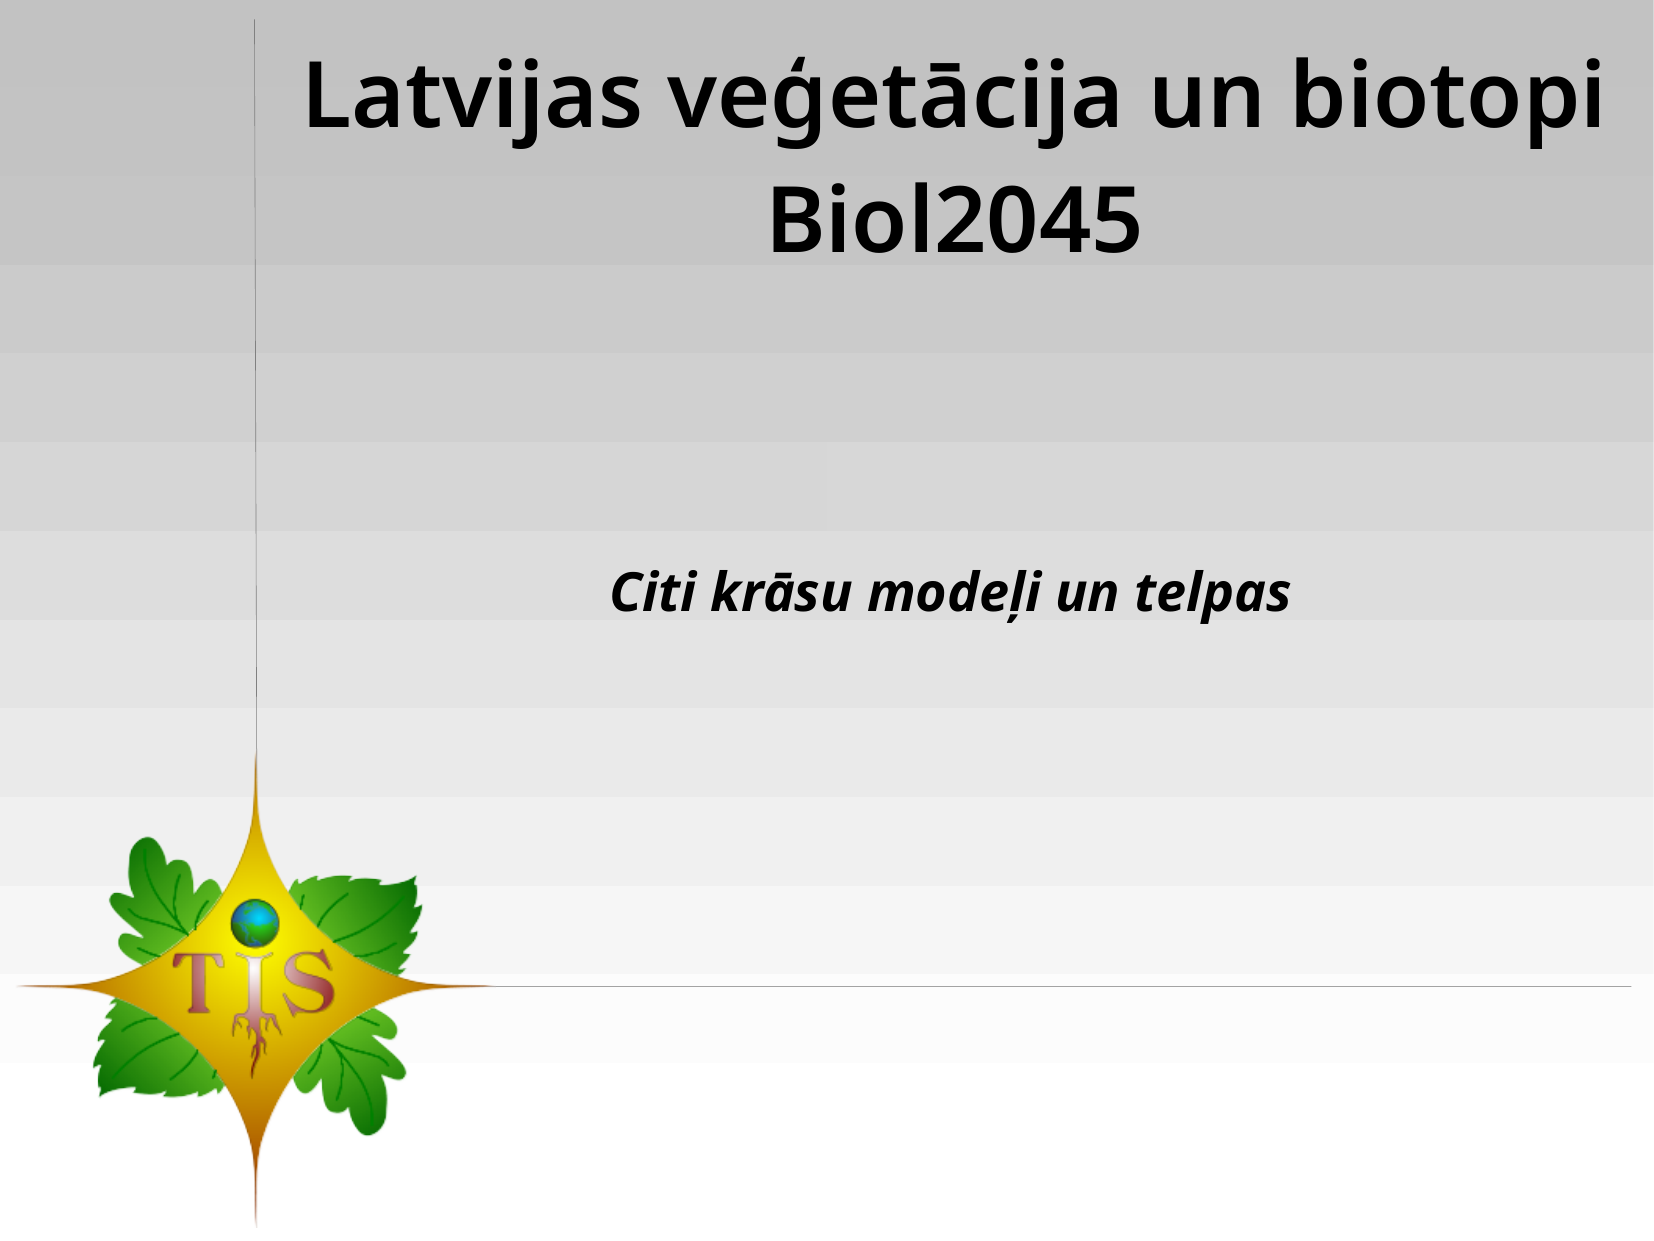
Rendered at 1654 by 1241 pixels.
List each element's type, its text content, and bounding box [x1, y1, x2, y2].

picture [0, 0, 1654, 1241]
title Citi krāsu modeļi un telpas [295, 324, 1607, 857]
